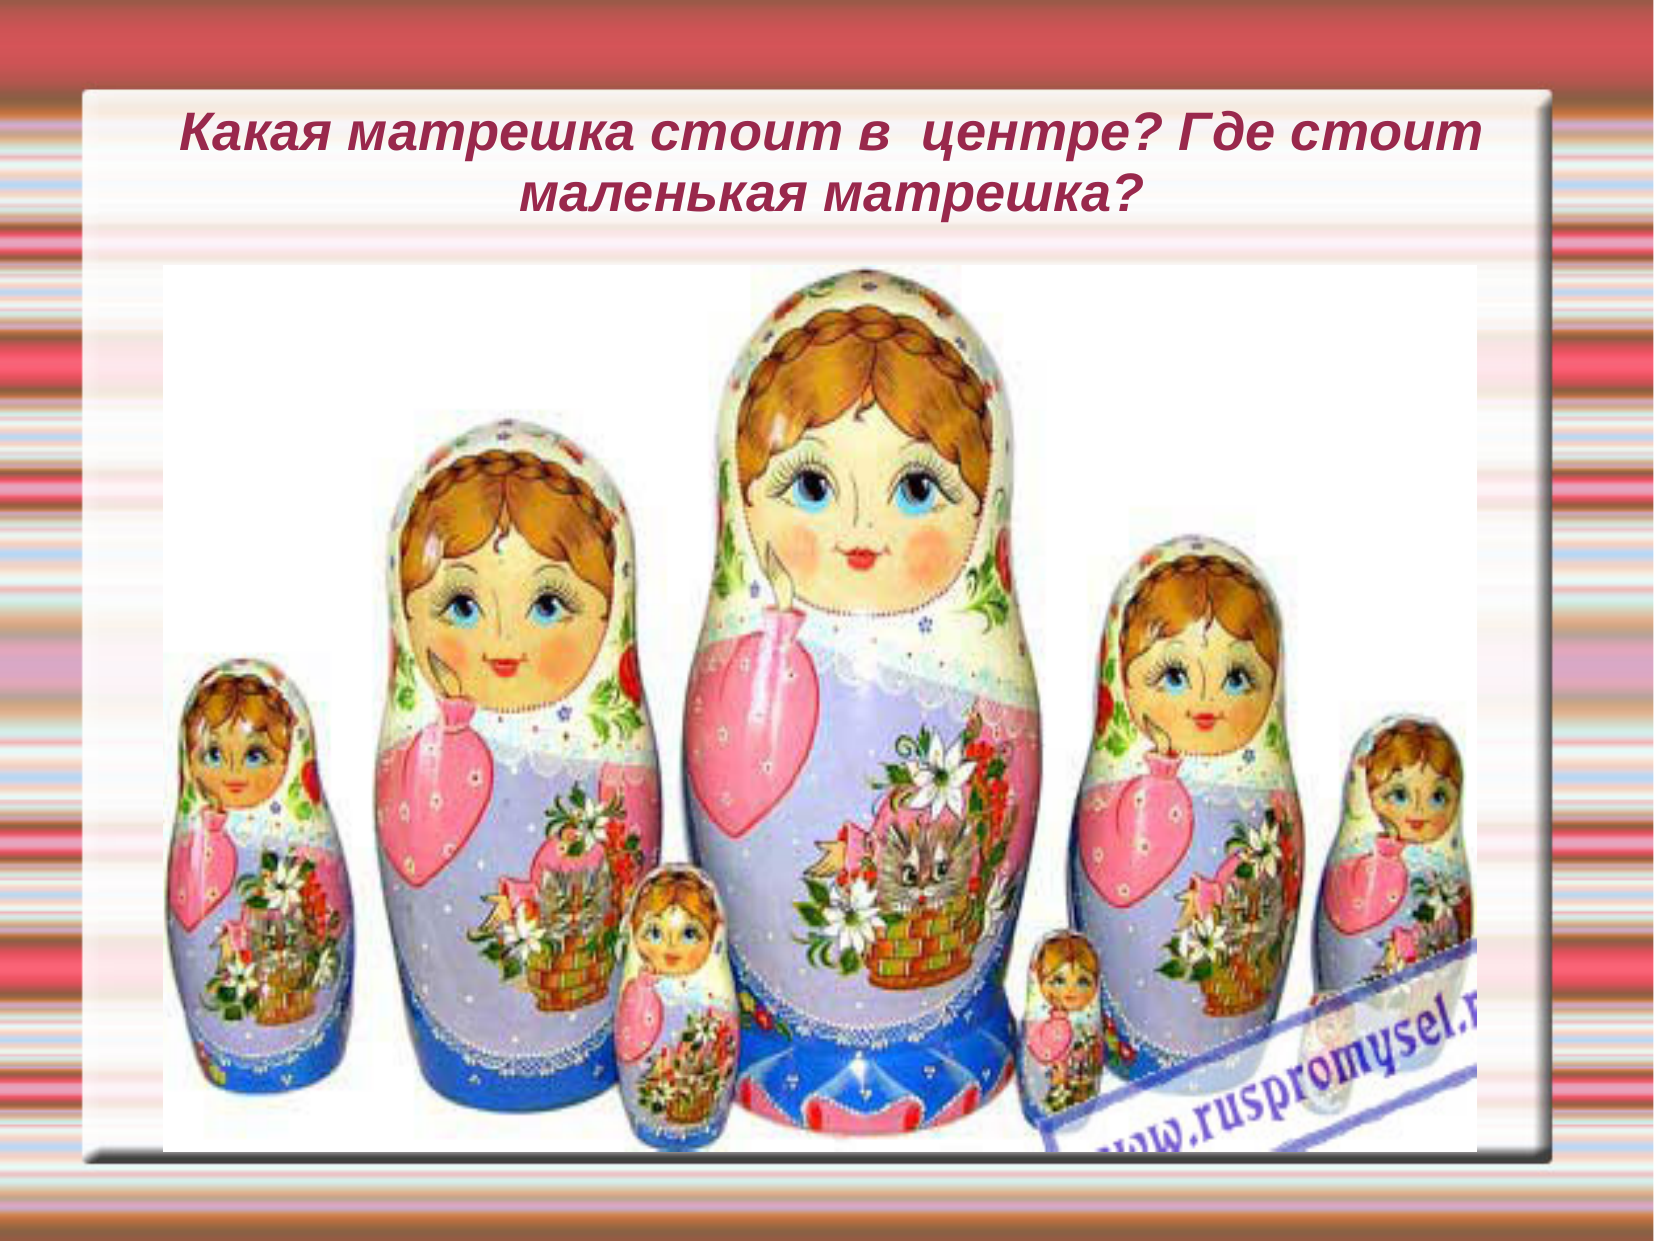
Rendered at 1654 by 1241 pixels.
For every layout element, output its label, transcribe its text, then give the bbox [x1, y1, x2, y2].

picture [0, 0, 1654, 1241]
title Какая матрешка стоит в центре? Где стоит маленькая матрешка? [88, 58, 1577, 266]
